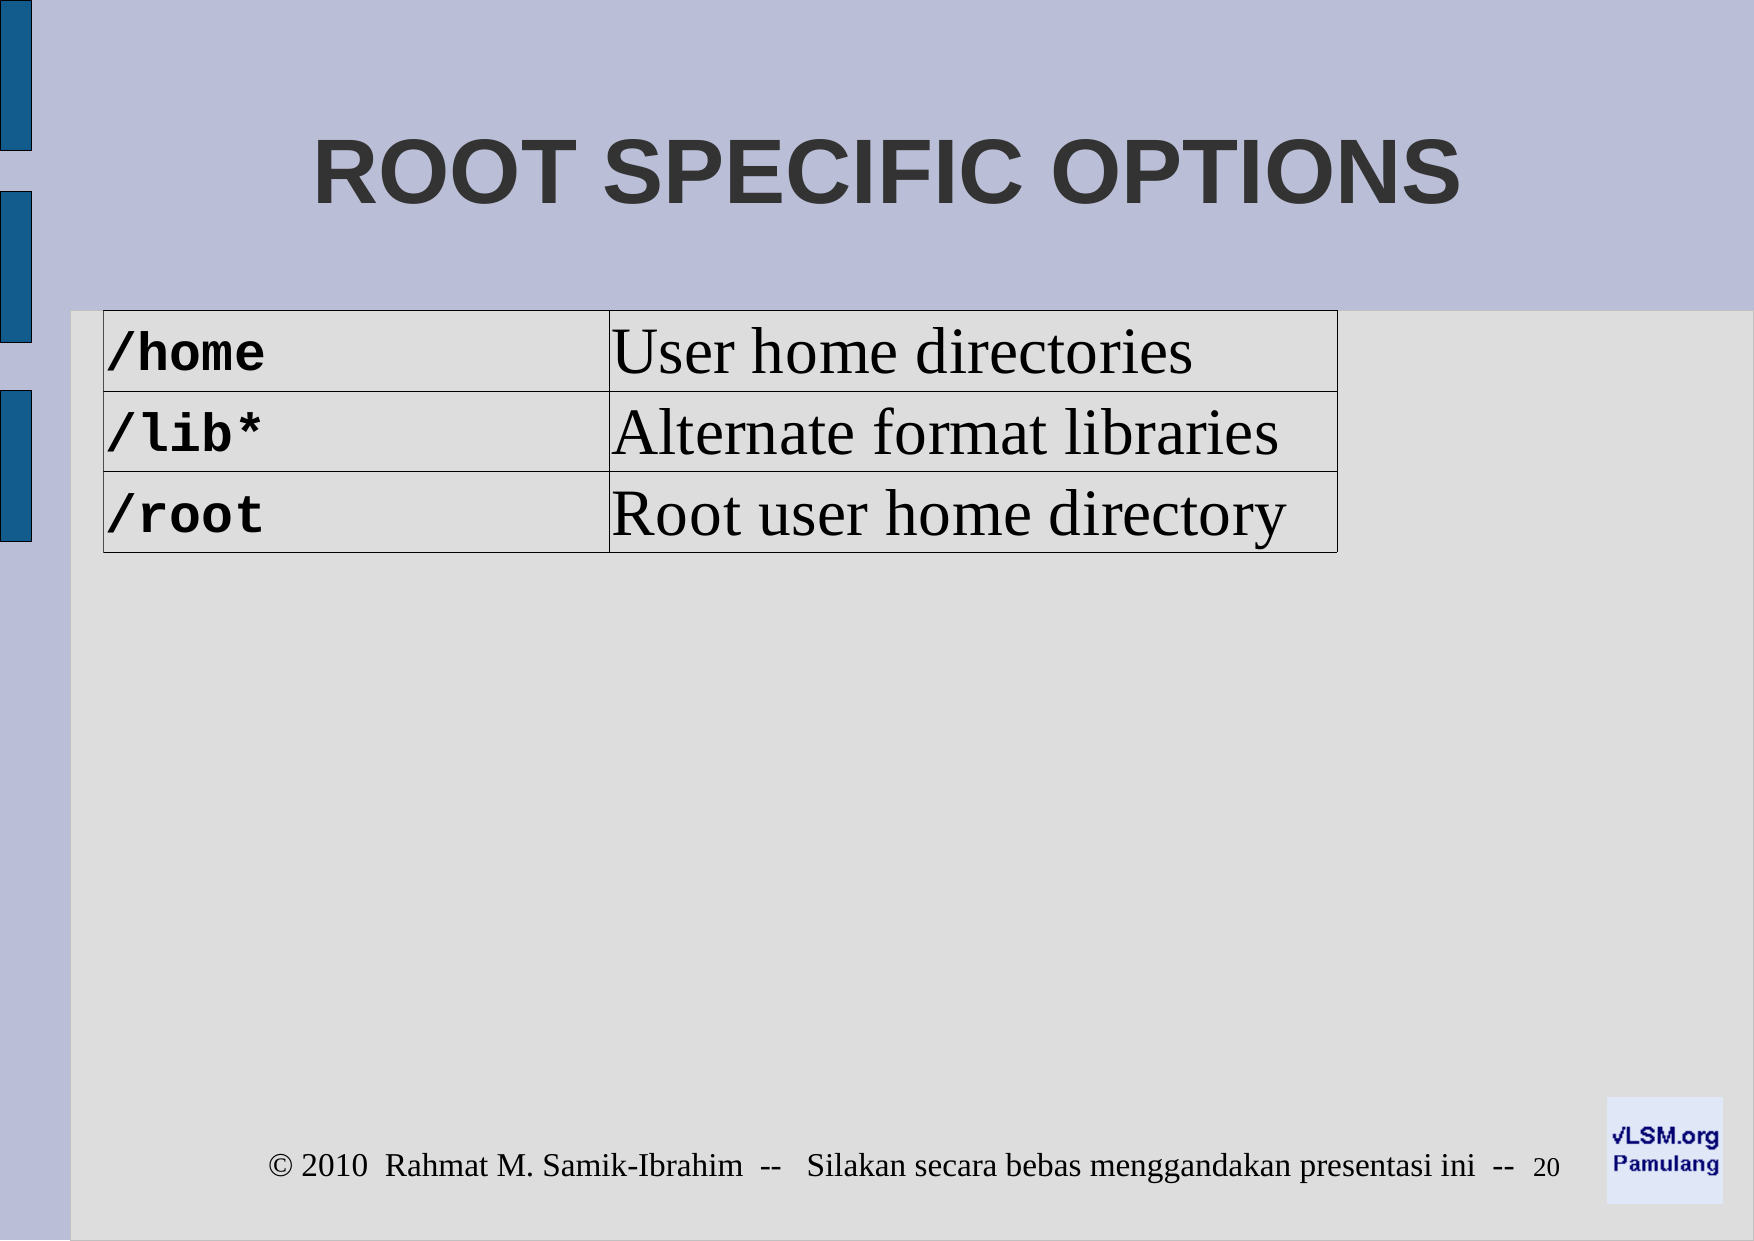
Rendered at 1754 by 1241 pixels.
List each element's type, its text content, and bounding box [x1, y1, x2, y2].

title ROOT SPECIFIC OPTIONS [77, 99, 1700, 244]
picture [1607, 1107, 1723, 1204]
chart [103, 310, 1731, 1107]
